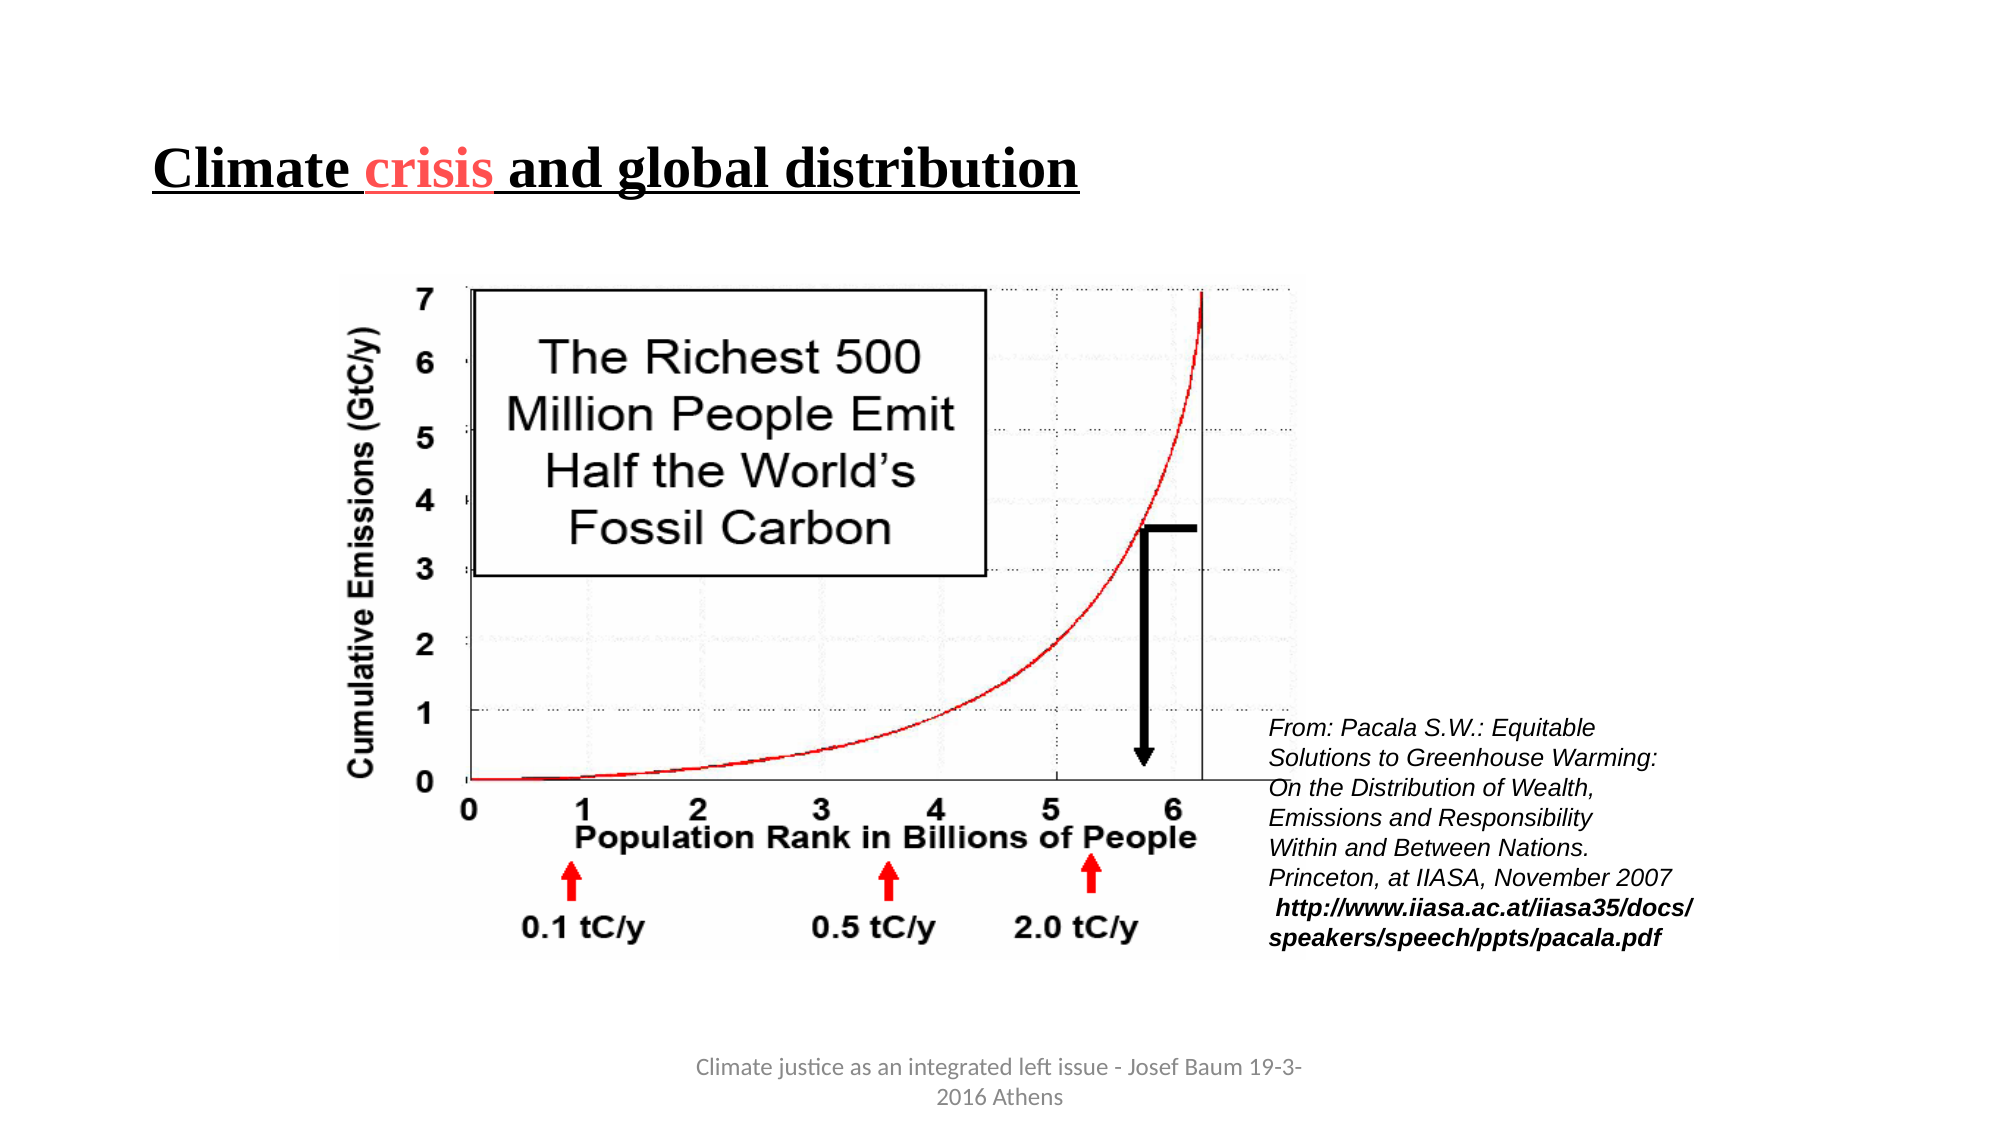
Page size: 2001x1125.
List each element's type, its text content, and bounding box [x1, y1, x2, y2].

text_box From: Pacala S.W.: Equitable Solutions to Greenhouse Warming: On the Distribution of Wealth, Emissions and Responsibility Within and Between Nations. Princeton, at IIASA, November 2007 http://www.iiasa.ac.at/iiasa35/docs/ speakers/speech/ppts/pacala.pdf [1253, 704, 1712, 962]
picture [339, 274, 1306, 960]
title Climate crisis and global distribution [137, 59, 1863, 278]
text_box Climate justice as an integrated left issue - Josef Baum 19-3-2016 Athens [662, 1042, 1338, 1103]
